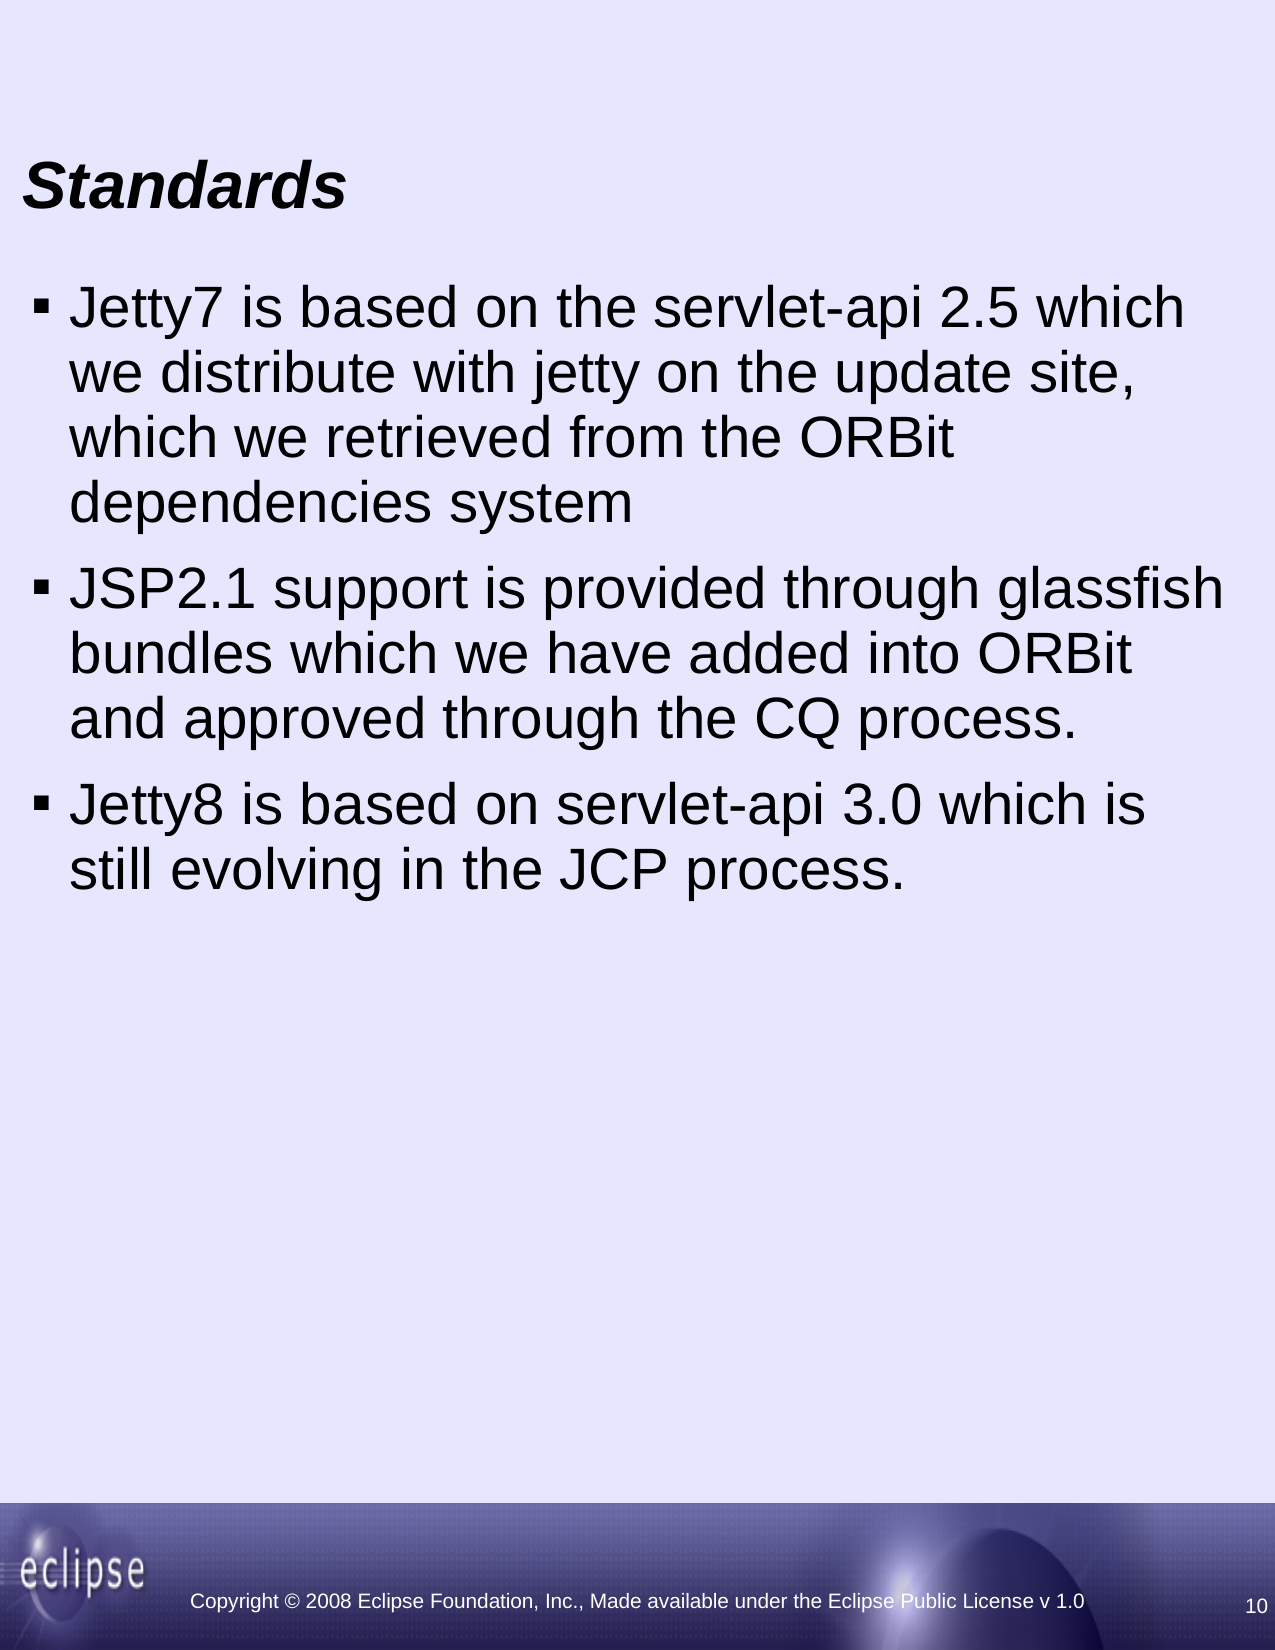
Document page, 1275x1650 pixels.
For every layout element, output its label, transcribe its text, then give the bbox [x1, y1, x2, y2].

picture [0, 1503, 1275, 1650]
list Jetty7 is based on the servlet-api 2.5 which we distribute with jetty on the update site, which we retrieved from the ORBit dependencies system JSP2.1 support is provided through glassfish bundles which we have added into ORBit and approved through the CQ process. Jetty8 is based on servlet-api 3.0 which is still evolving in the JCP process. [31, 274, 1244, 1497]
title Standards [22, 123, 1253, 252]
